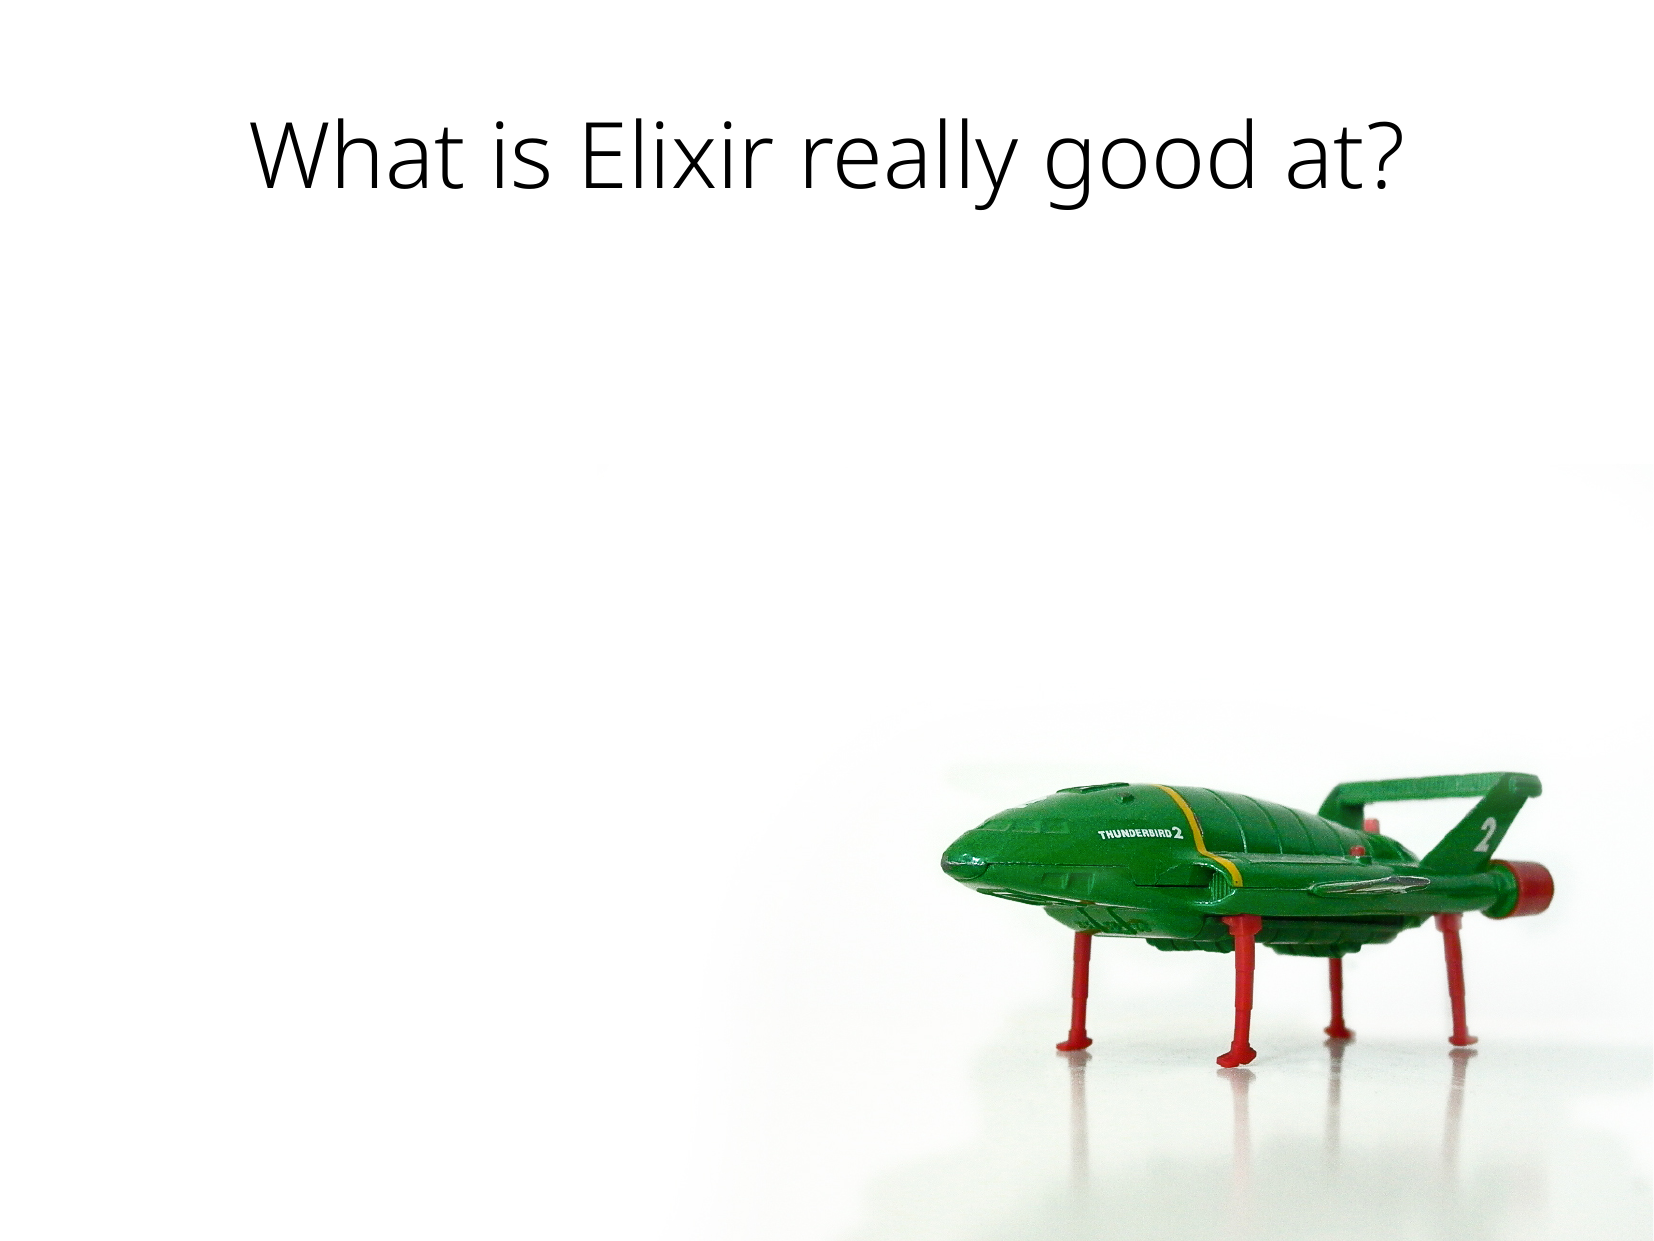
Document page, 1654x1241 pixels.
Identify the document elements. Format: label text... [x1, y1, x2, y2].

picture [0, 224, 1654, 1241]
title What is Elixir really good at? [82, 49, 1571, 257]
